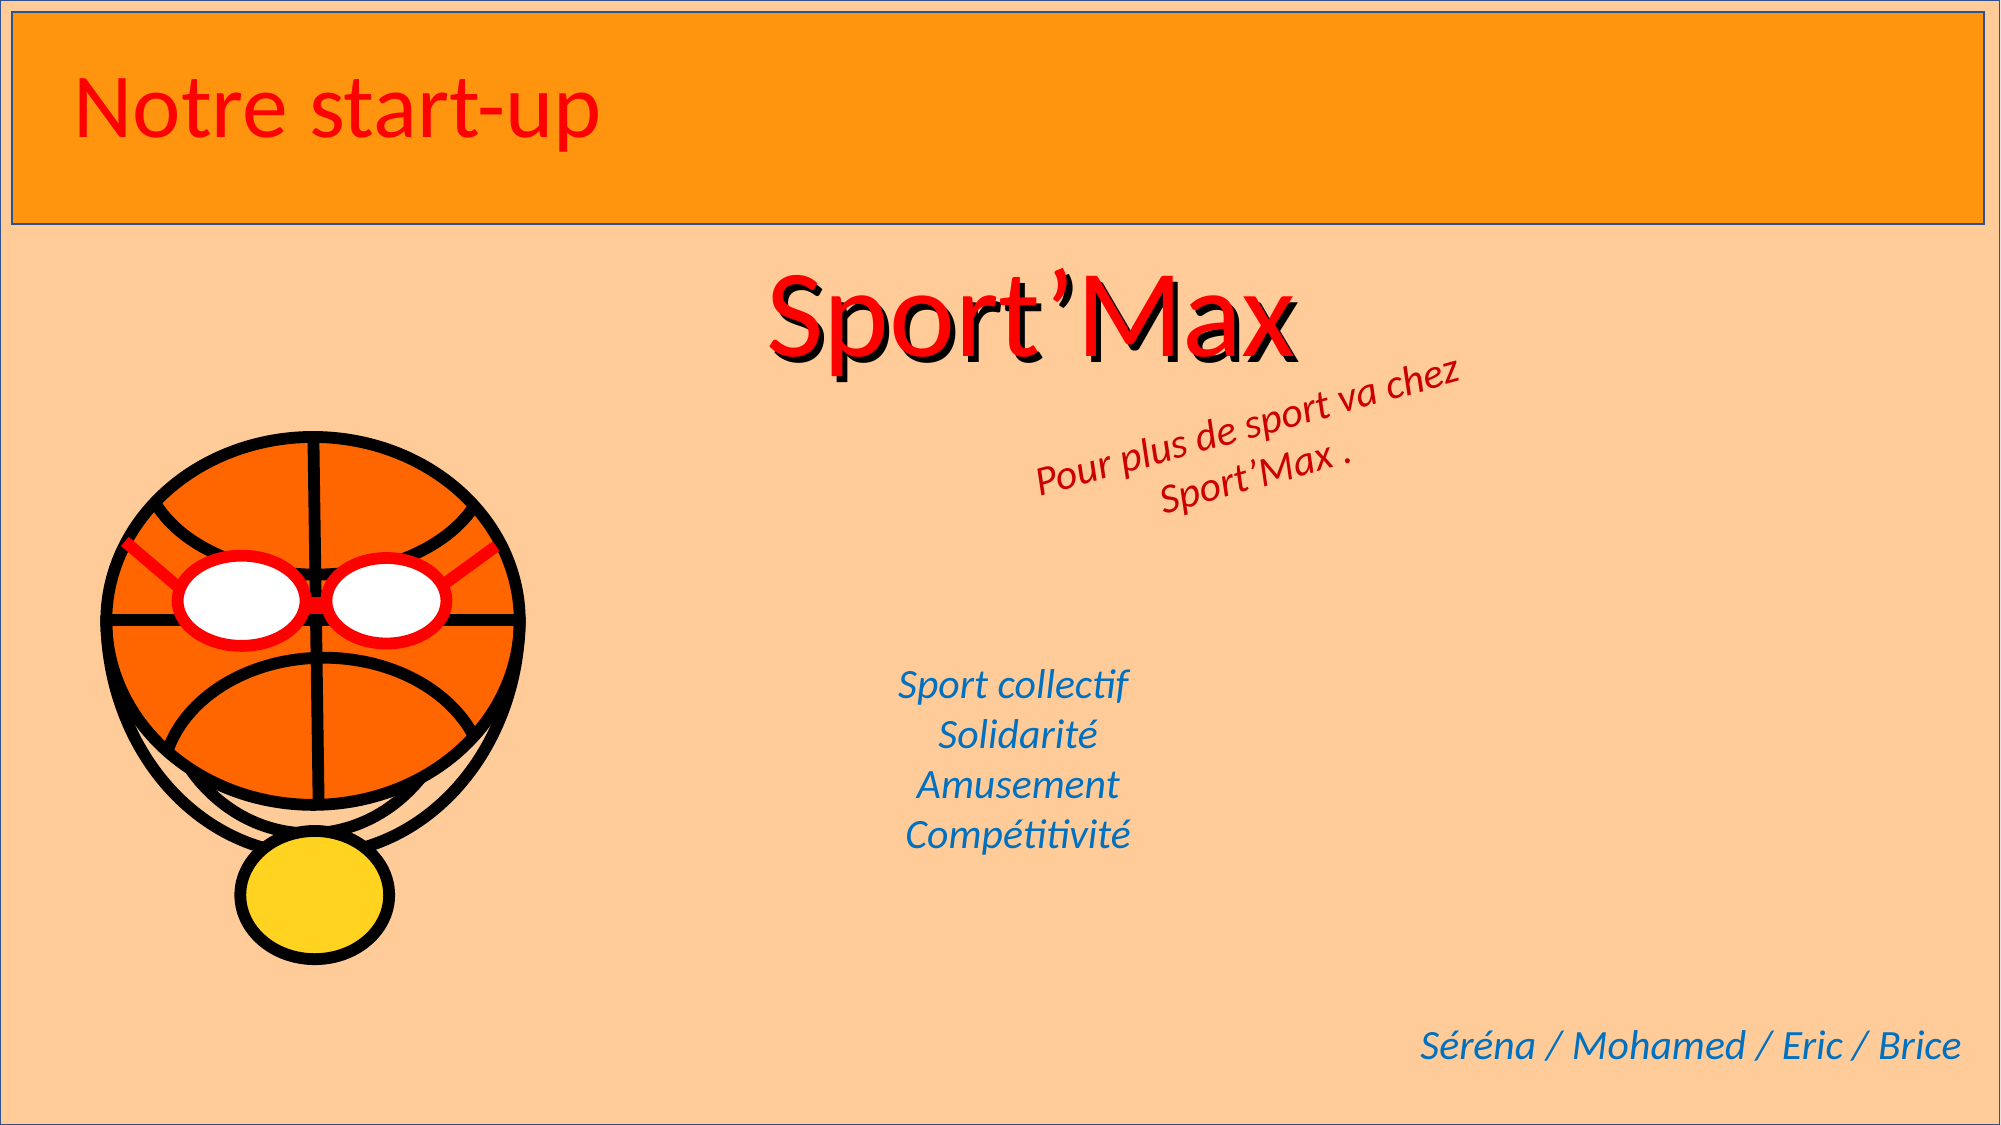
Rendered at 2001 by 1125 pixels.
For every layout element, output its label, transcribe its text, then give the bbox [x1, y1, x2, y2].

text_box [320, 437, 520, 805]
text_box Sport collectif Solidarité Amusement Compétitivité [883, 649, 1441, 865]
text_box Notre start-up [59, 61, 626, 260]
text_box Pour plus de sport va chez Sport’Max . [1002, 307, 1571, 567]
text_box Séréna / Mohamed / Eric / Brice [1405, 1009, 2000, 1125]
text_box Sport’Max [751, 224, 1312, 390]
text_box [240, 830, 390, 960]
text_box [106, 437, 312, 805]
